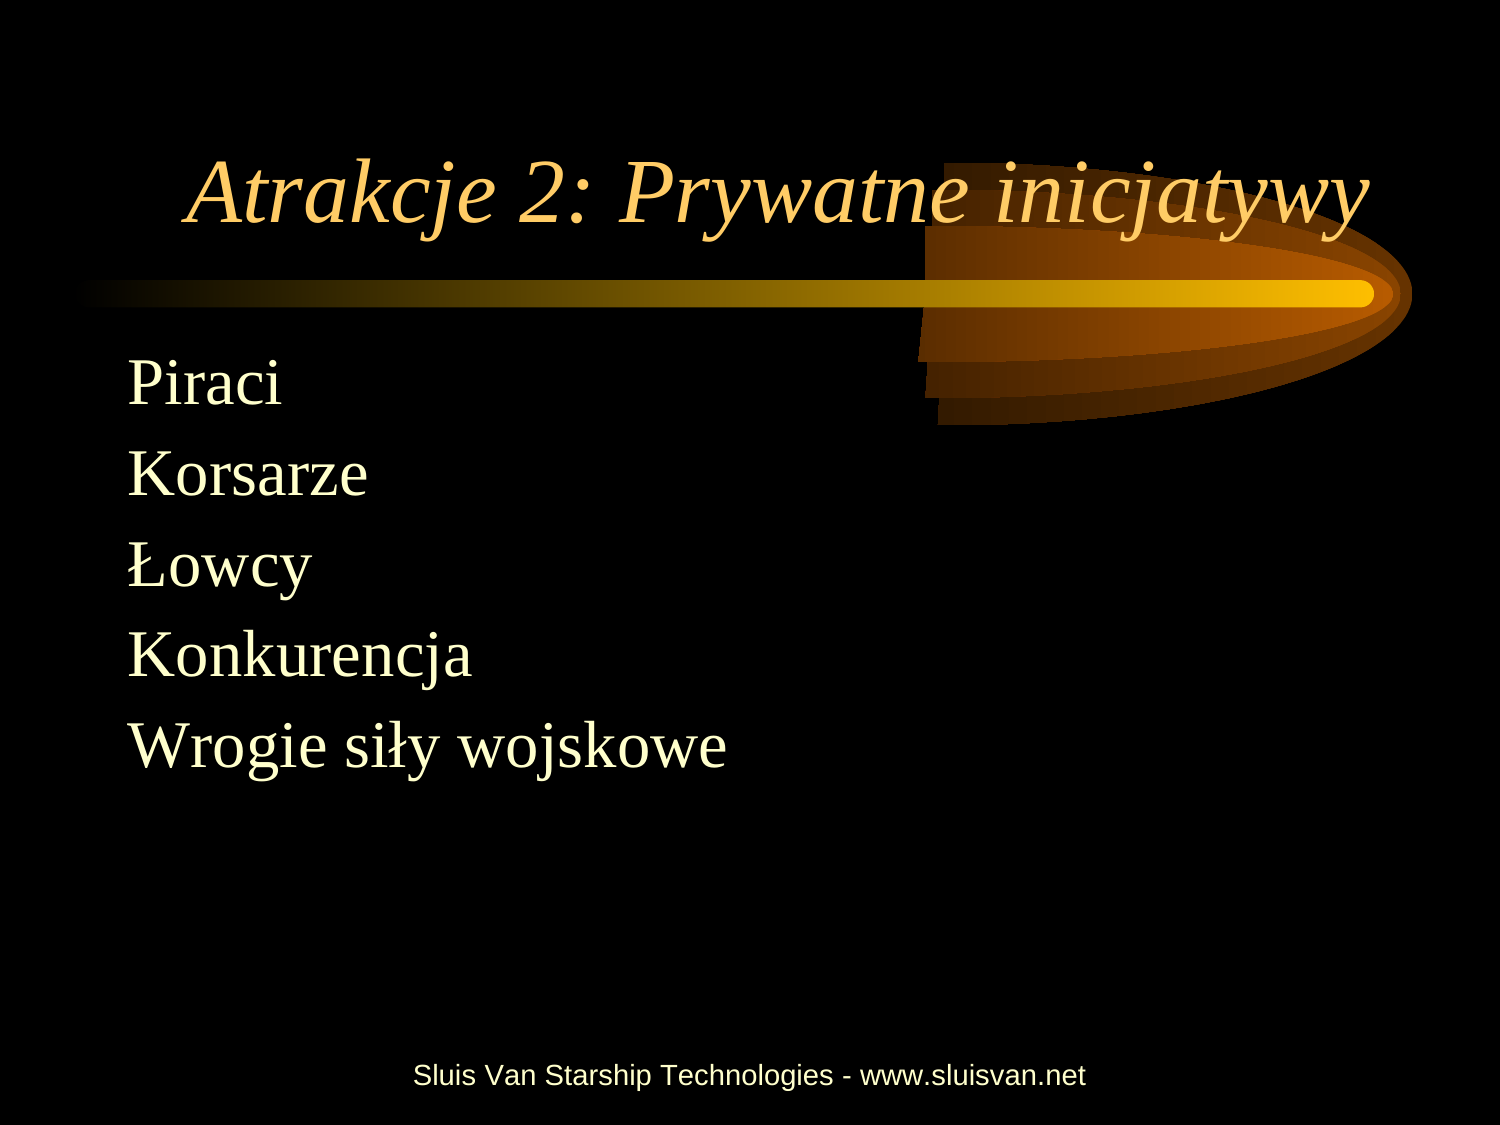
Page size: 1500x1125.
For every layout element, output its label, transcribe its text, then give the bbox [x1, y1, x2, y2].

title Atrakcje 2: Prywatne inicjatywy [112, 62, 1388, 250]
list Piraci Korsarze Łowcy Konkurencja Wrogie siły wojskowe [112, 337, 1388, 1013]
